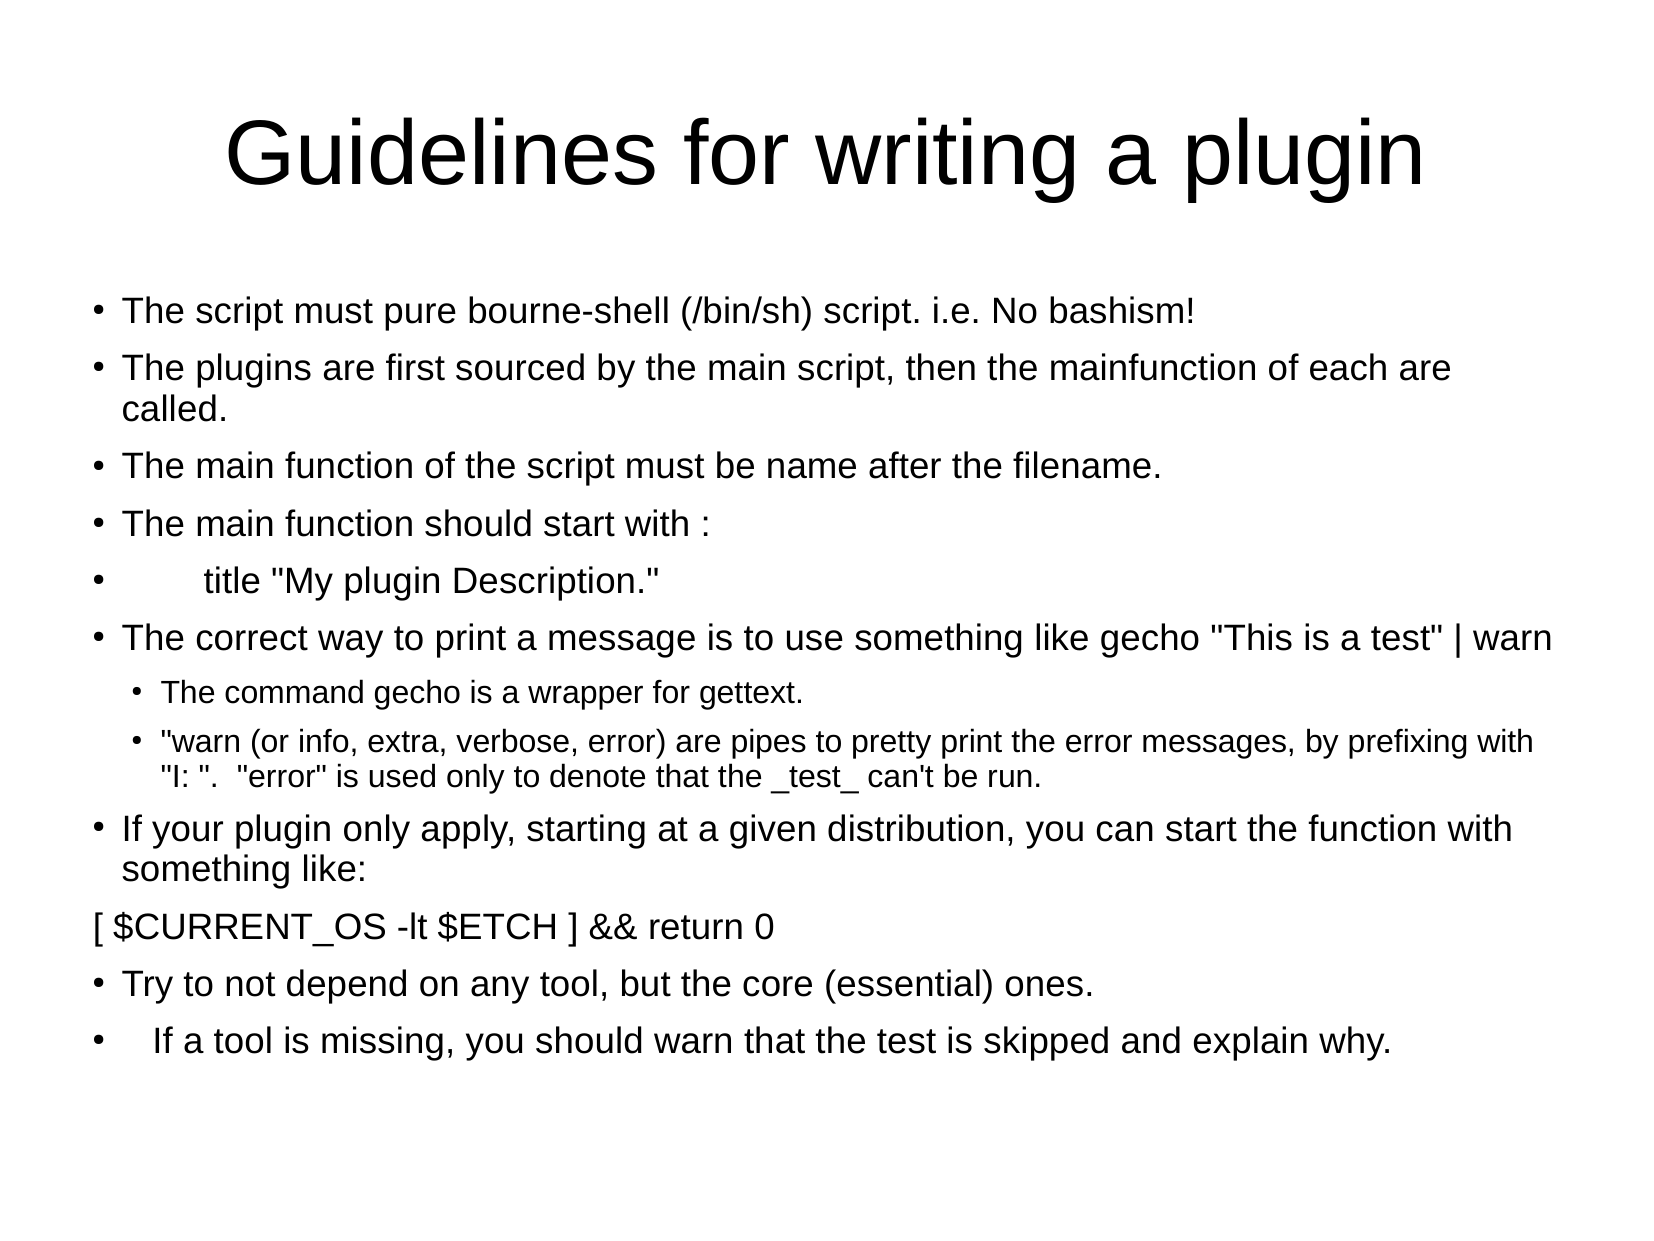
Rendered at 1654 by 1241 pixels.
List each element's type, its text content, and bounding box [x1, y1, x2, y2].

title Guidelines for writing a plugin [82, 56, 1571, 250]
list The script must pure bourne-shell (/bin/sh) script. i.e. No bashism! The plugins are first sourced by the main script, then the mainfunction of each are called. The main function of the script must be name after the filename. The main function should start with : title "My plugin Description." The correct way to print a message is to use something like gecho "This is a test" | warn The command gecho is a wrapper for gettext. "warn (or info, extra, verbose, error) are pipes to pretty print the error messages, by prefixing with "I: ". "error" is used only to denote that the _test_ can't be run. If your plugin only apply, starting at a given distribution, you can start the function with something like: [ $CURRENT_OS -lt $ETCH ] && return 0 Try to not depend on any tool, but the core (essential) ones. If a tool is missing, you should warn that the test is skipped and explain why. [82, 290, 1571, 1109]
